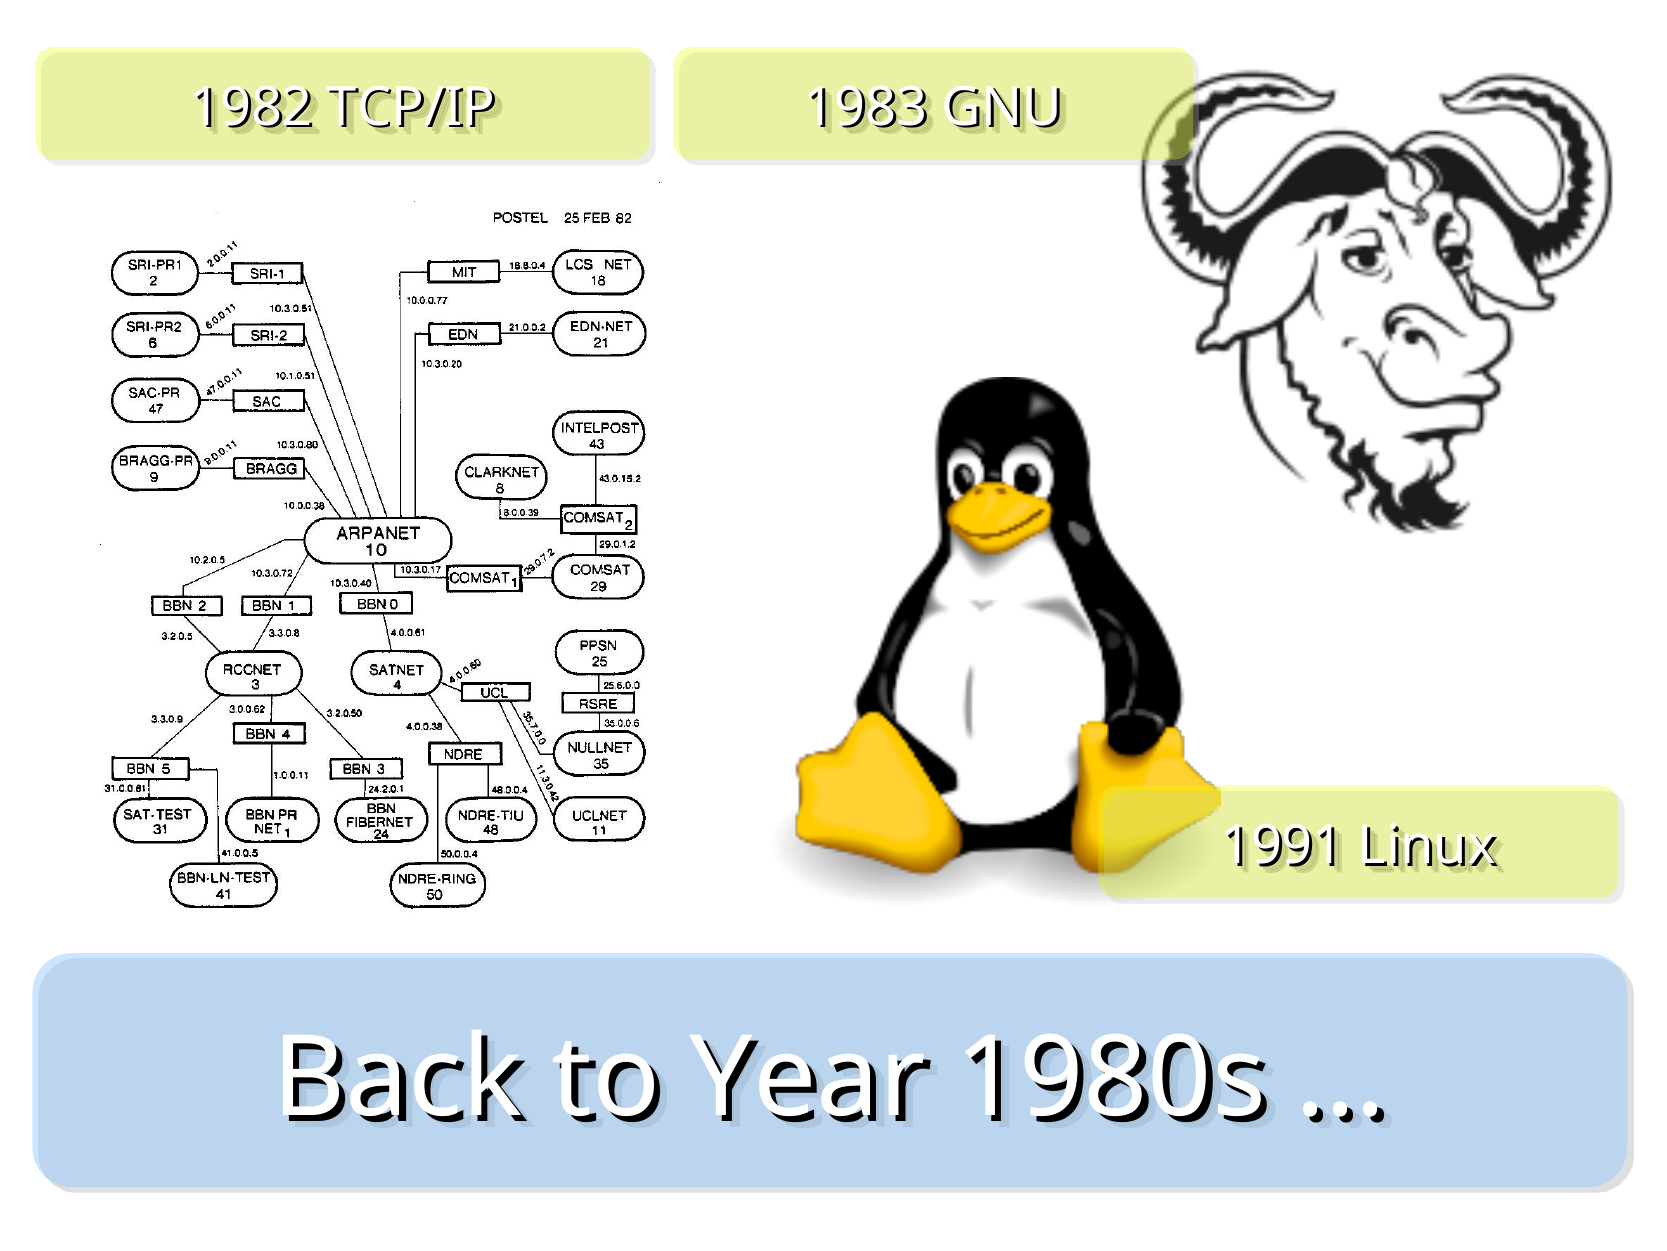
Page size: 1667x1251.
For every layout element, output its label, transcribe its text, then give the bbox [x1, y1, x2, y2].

text_box 1983 GNU [673, 47, 1194, 160]
text_box 1991 Linux [1098, 785, 1619, 898]
picture [767, 68, 1623, 910]
text_box Back to Year 1980s ... [32, 953, 1628, 1188]
picture [90, 177, 675, 945]
text_box 1982 TCP/IP [35, 47, 650, 160]
